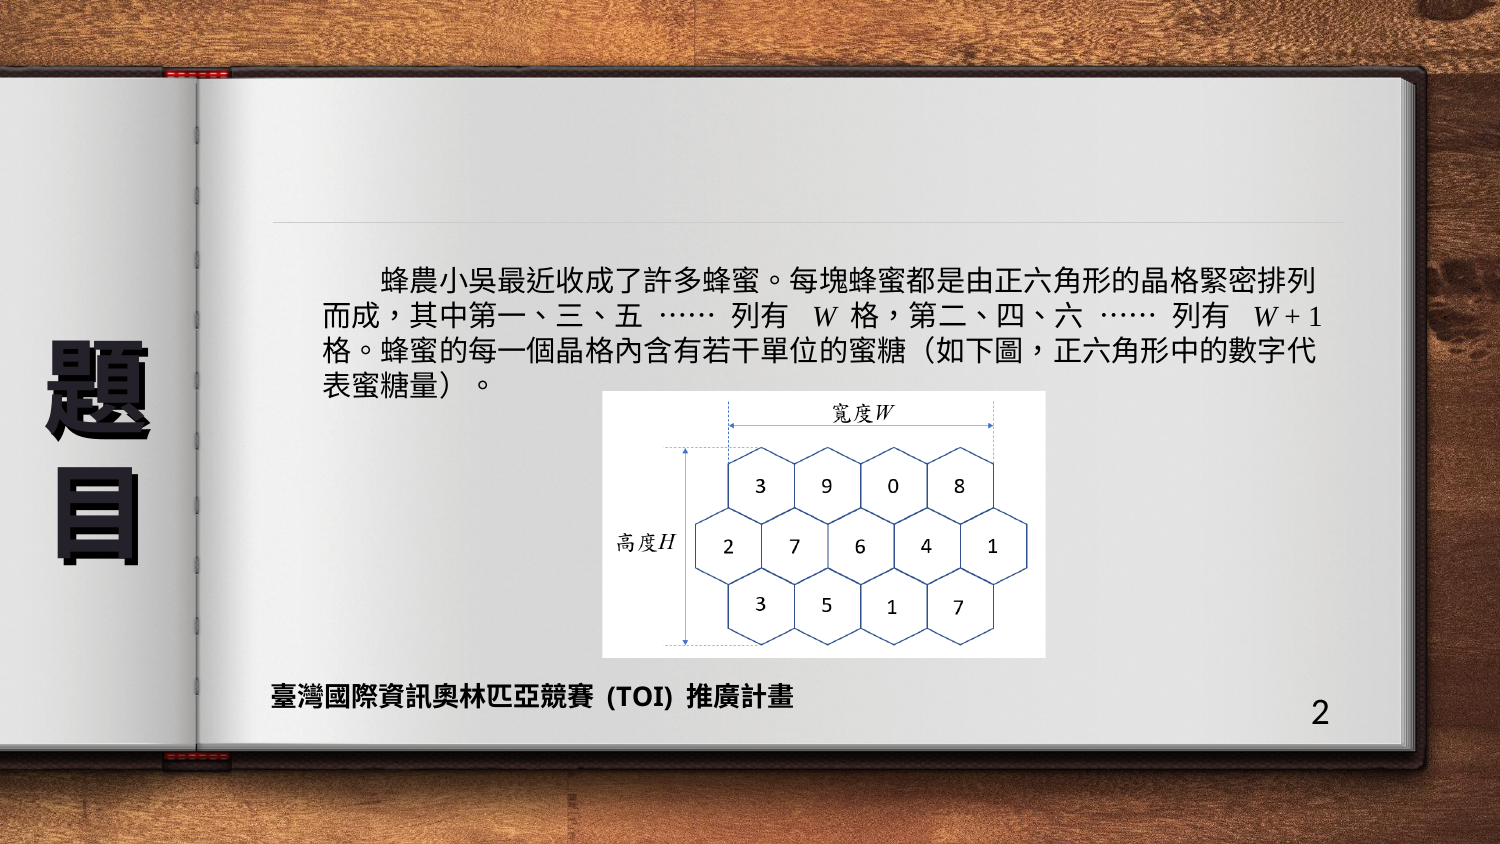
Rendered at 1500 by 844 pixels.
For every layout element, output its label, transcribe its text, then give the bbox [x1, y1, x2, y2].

title 題 目 [28, 306, 210, 552]
text_box [1295, 672, 1386, 737]
picture [602, 391, 1046, 658]
text_box 蜂農小吳最近收成了許多蜂蜜。每塊蜂蜜都是由正六角形的晶格緊密排列而成，其中第一、三、五 …… 列有 W 格，第二、四、六 …… 列有 W + 1 格。蜂蜜的每一個晶格內含有若干單位的蜜糖（如下圖，正六角形中的數字代表蜜糖量）。 [307, 255, 1341, 410]
